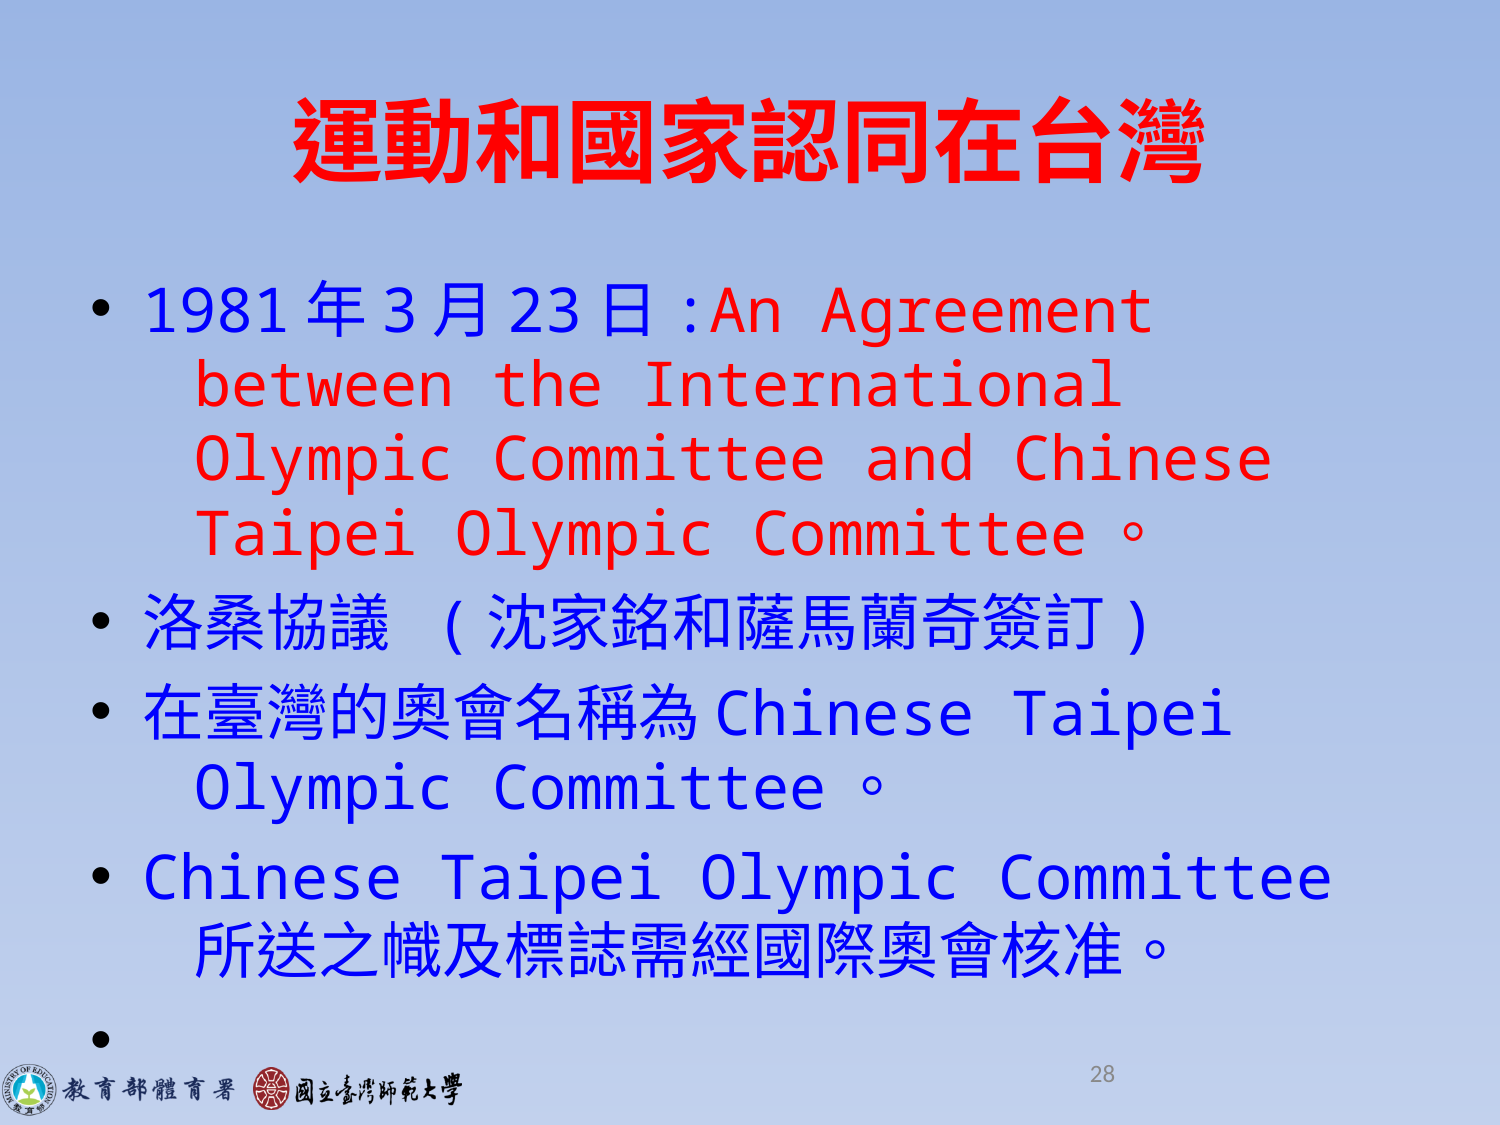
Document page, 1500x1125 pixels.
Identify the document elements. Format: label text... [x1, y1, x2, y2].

title 運動和國家認同在台灣 [75, 45, 1426, 233]
text_box [1074, 1042, 1426, 1103]
list 1981年3月23日:An Agreement between the International Olympic Committee and Chinese Taipei Olympic Committee。 洛桑協議 (沈家銘和薩馬蘭奇簽訂) 在臺灣的奧會名稱為Chinese Taipei Olympic Committee。 Chinese Taipei Olympic Committee所送之幟及標誌需經國際奧會核准。 [75, 262, 1426, 1005]
